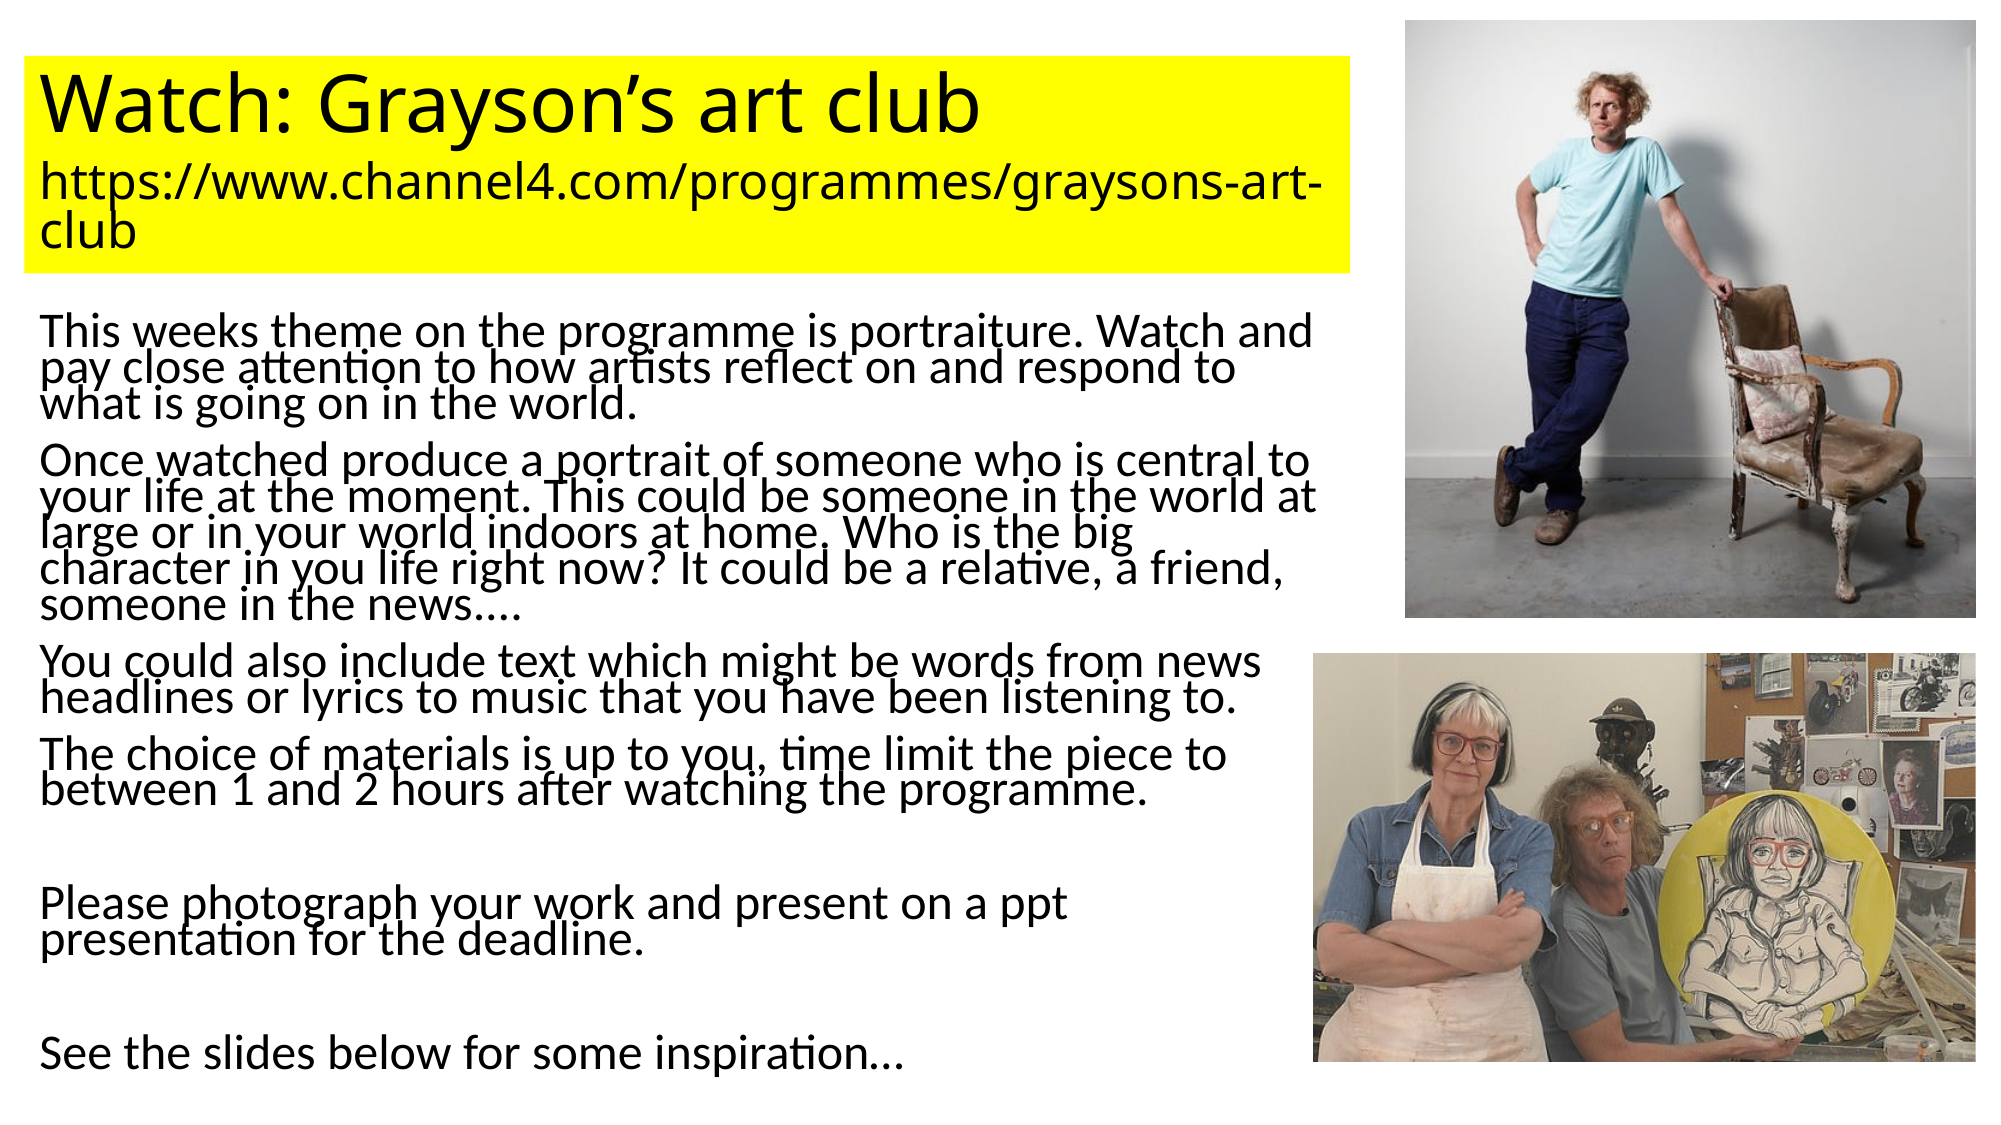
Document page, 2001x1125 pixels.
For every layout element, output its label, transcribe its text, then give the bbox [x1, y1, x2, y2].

title Watch: Grayson’s art club https://www.channel4.com/programmes/graysons-art-club [24, 55, 1351, 274]
picture [1313, 653, 1976, 1062]
picture [1405, 20, 1976, 618]
list This weeks theme on the programme is portraiture. Watch and pay close attention to how artists reflect on and respond to what is going on in the world. Once watched produce a portrait of someone who is central to your life at the moment. This could be someone in the world at large or in your world indoors at home. Who is the big character in you life right now? It could be a relative, a friend, someone in the news.... You could also include text which might be words from news headlines or lyrics to music that you have been listening to. The choice of materials is up to you, time limit the piece to between 1 and 2 hours after watching the programme. Please photograph your work and present on a ppt presentation for the deadline. See the slides below for some inspiration… [24, 311, 1351, 1104]
